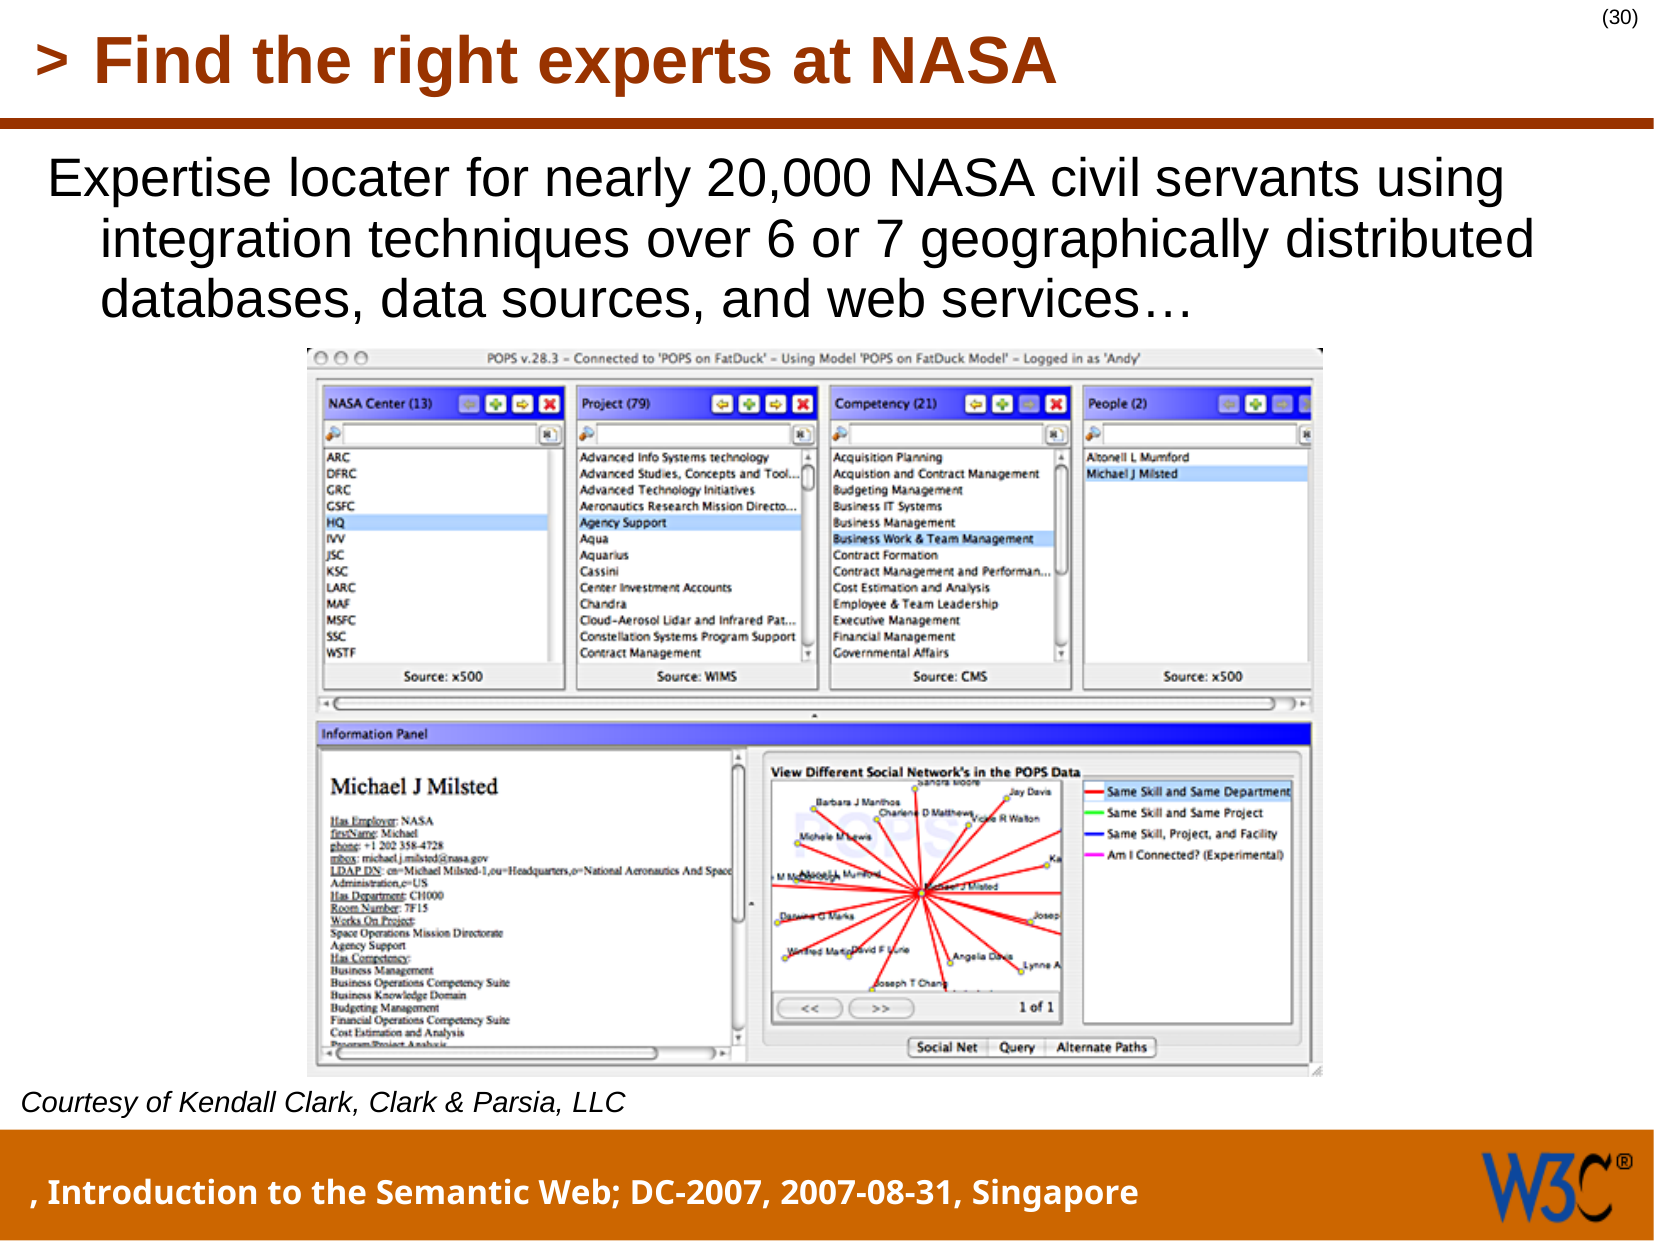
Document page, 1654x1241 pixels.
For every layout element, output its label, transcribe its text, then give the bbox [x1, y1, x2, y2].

picture [307, 348, 1323, 1077]
text_box Courtesy of Kendall Clark, Clark & Parsia, LLC [5, 1080, 642, 1129]
list Expertise locater for nearly 20,000 NASA civil servants using integration techniques over 6 or 7 geographically distributed databases, data sources, and web services… [29, 147, 1624, 384]
title Find the right experts at NASA [93, 7, 1493, 111]
picture [1477, 1149, 1639, 1228]
